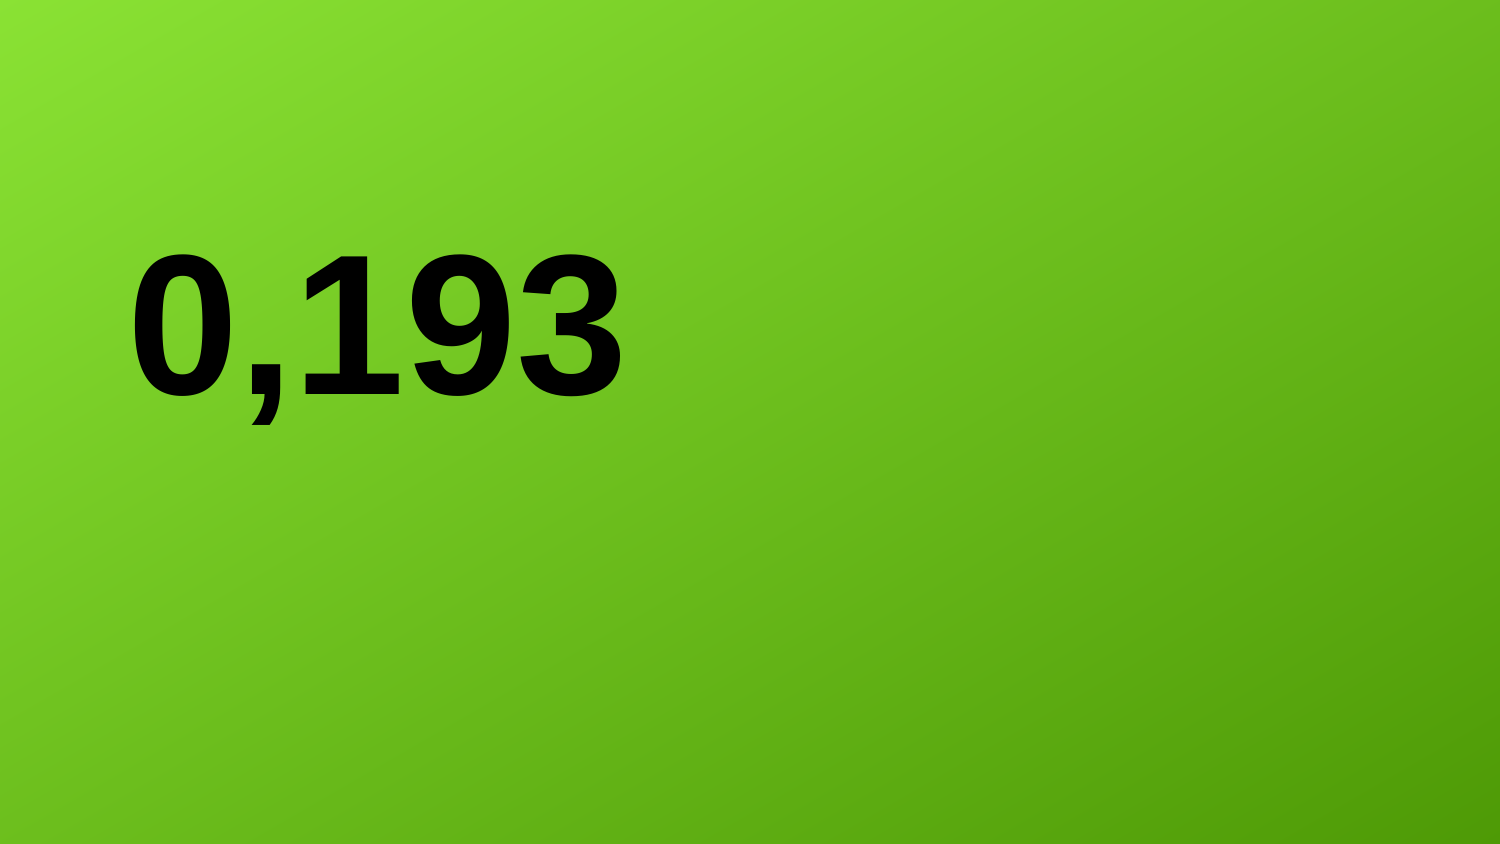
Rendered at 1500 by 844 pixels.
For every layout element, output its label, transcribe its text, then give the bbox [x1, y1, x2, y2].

text_box 0,193 [440, 276, 480, 326]
text_box 0,193 [112, 259, 1388, 450]
text_box 0,193 [162, 276, 202, 374]
